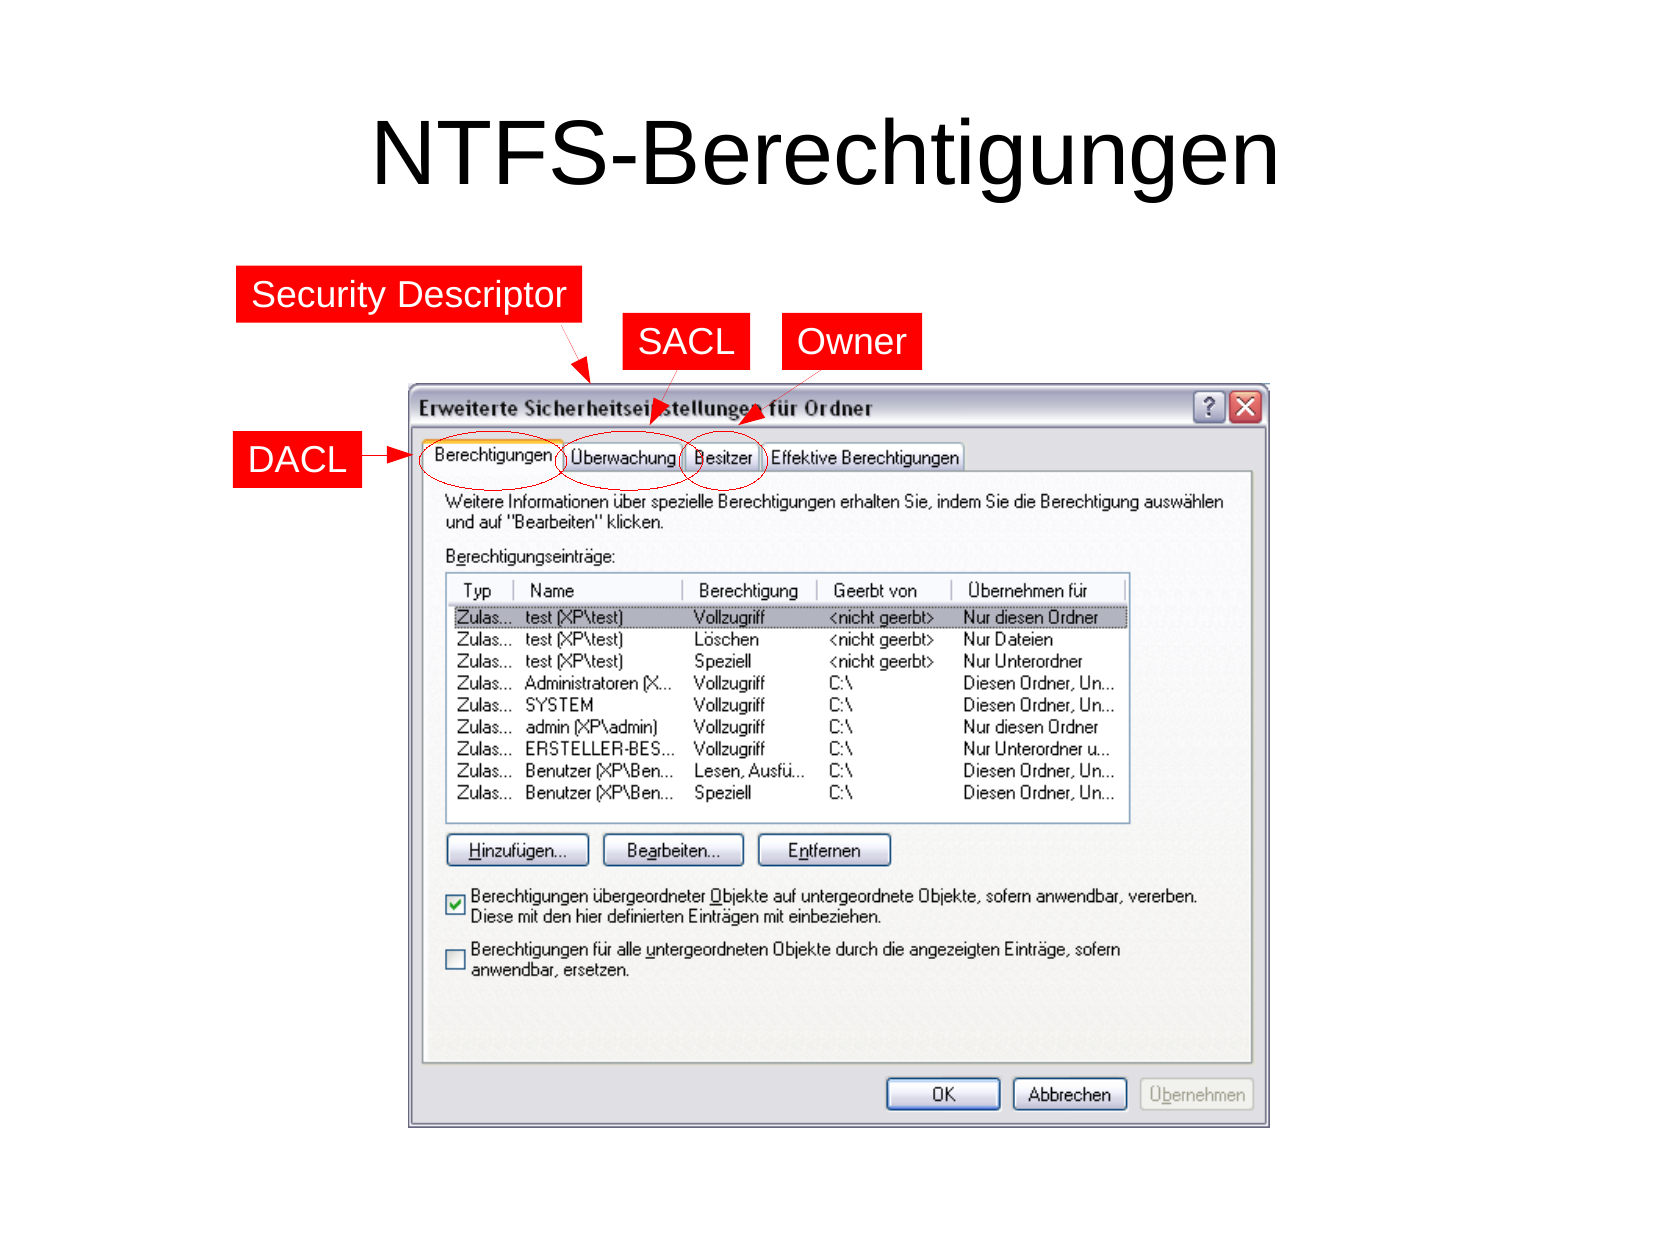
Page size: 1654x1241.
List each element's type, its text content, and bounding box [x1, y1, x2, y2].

title NTFS-Berechtigungen [82, 56, 1571, 250]
text_box DACL [232, 431, 363, 488]
text_box Security Descriptor [236, 265, 583, 323]
picture [408, 383, 1270, 1128]
text_box Owner [782, 312, 923, 370]
text_box SACL [622, 312, 751, 370]
